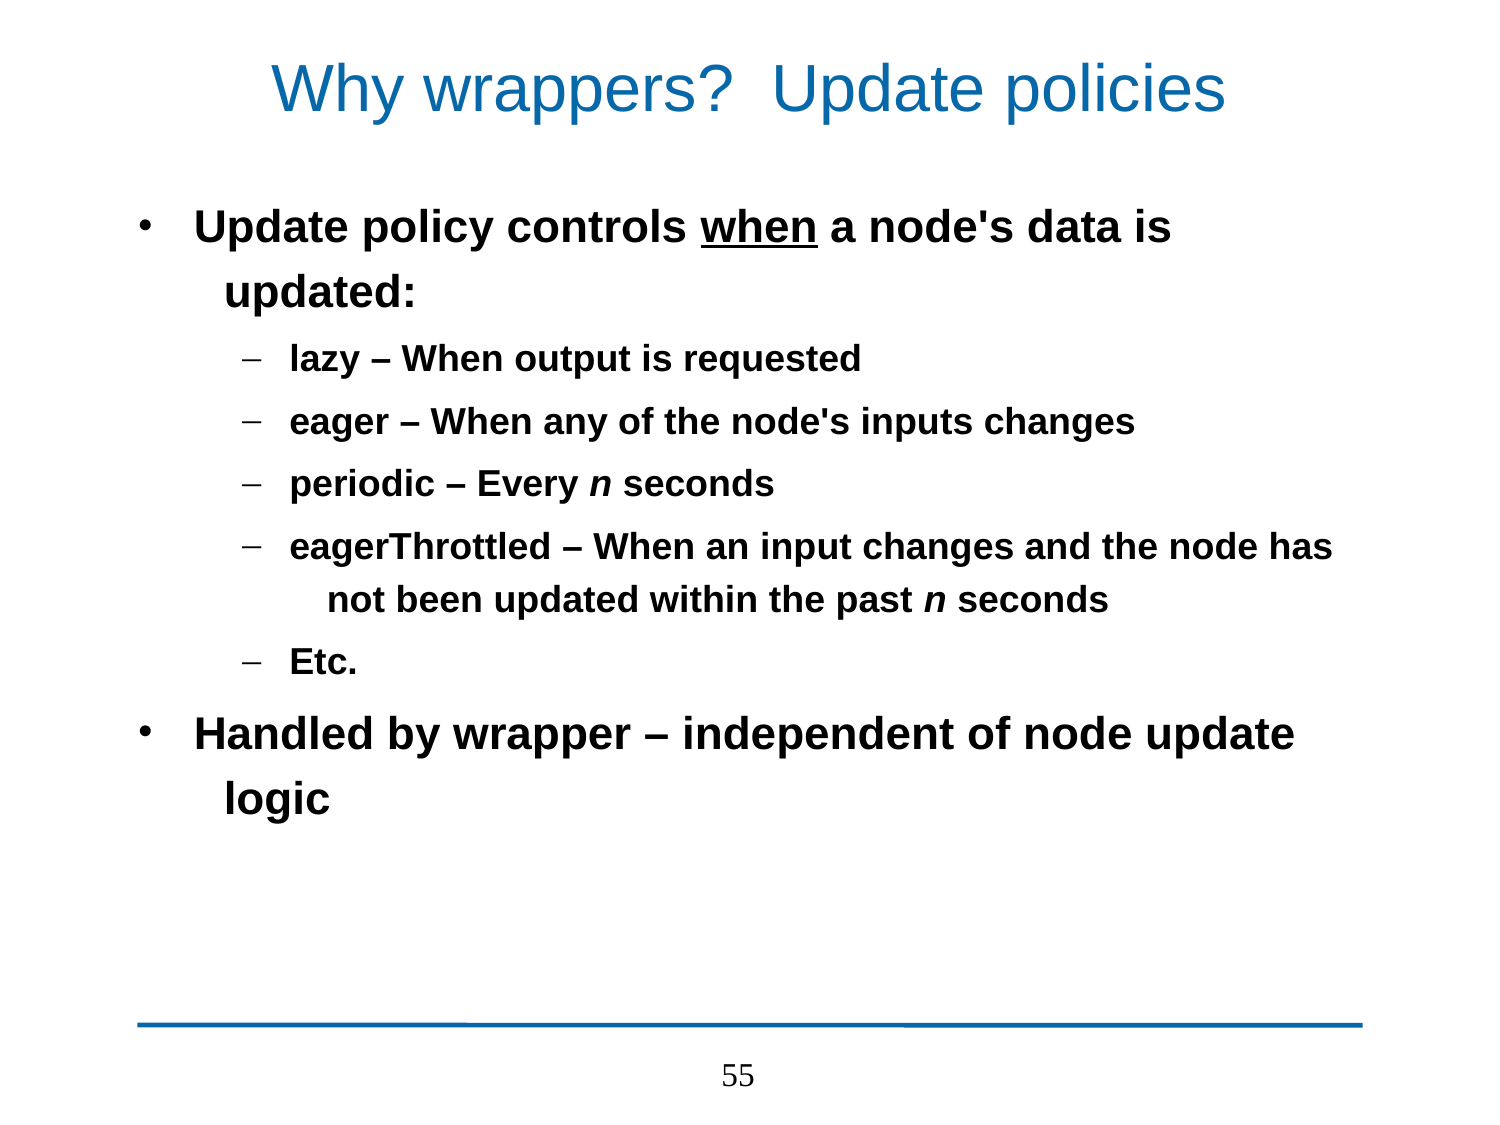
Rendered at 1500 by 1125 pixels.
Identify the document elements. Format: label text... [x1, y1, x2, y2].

title Why wrappers? Update policies [0, 6, 1500, 149]
list Update policy controls when a node's data is updated: lazy – When output is requested eager – When any of the node's inputs changes periodic – Every n seconds eagerThrottled – When an input changes and the node has not been updated within the past n seconds Etc. Handled by wrapper – independent of node update logic [115, 179, 1387, 1005]
